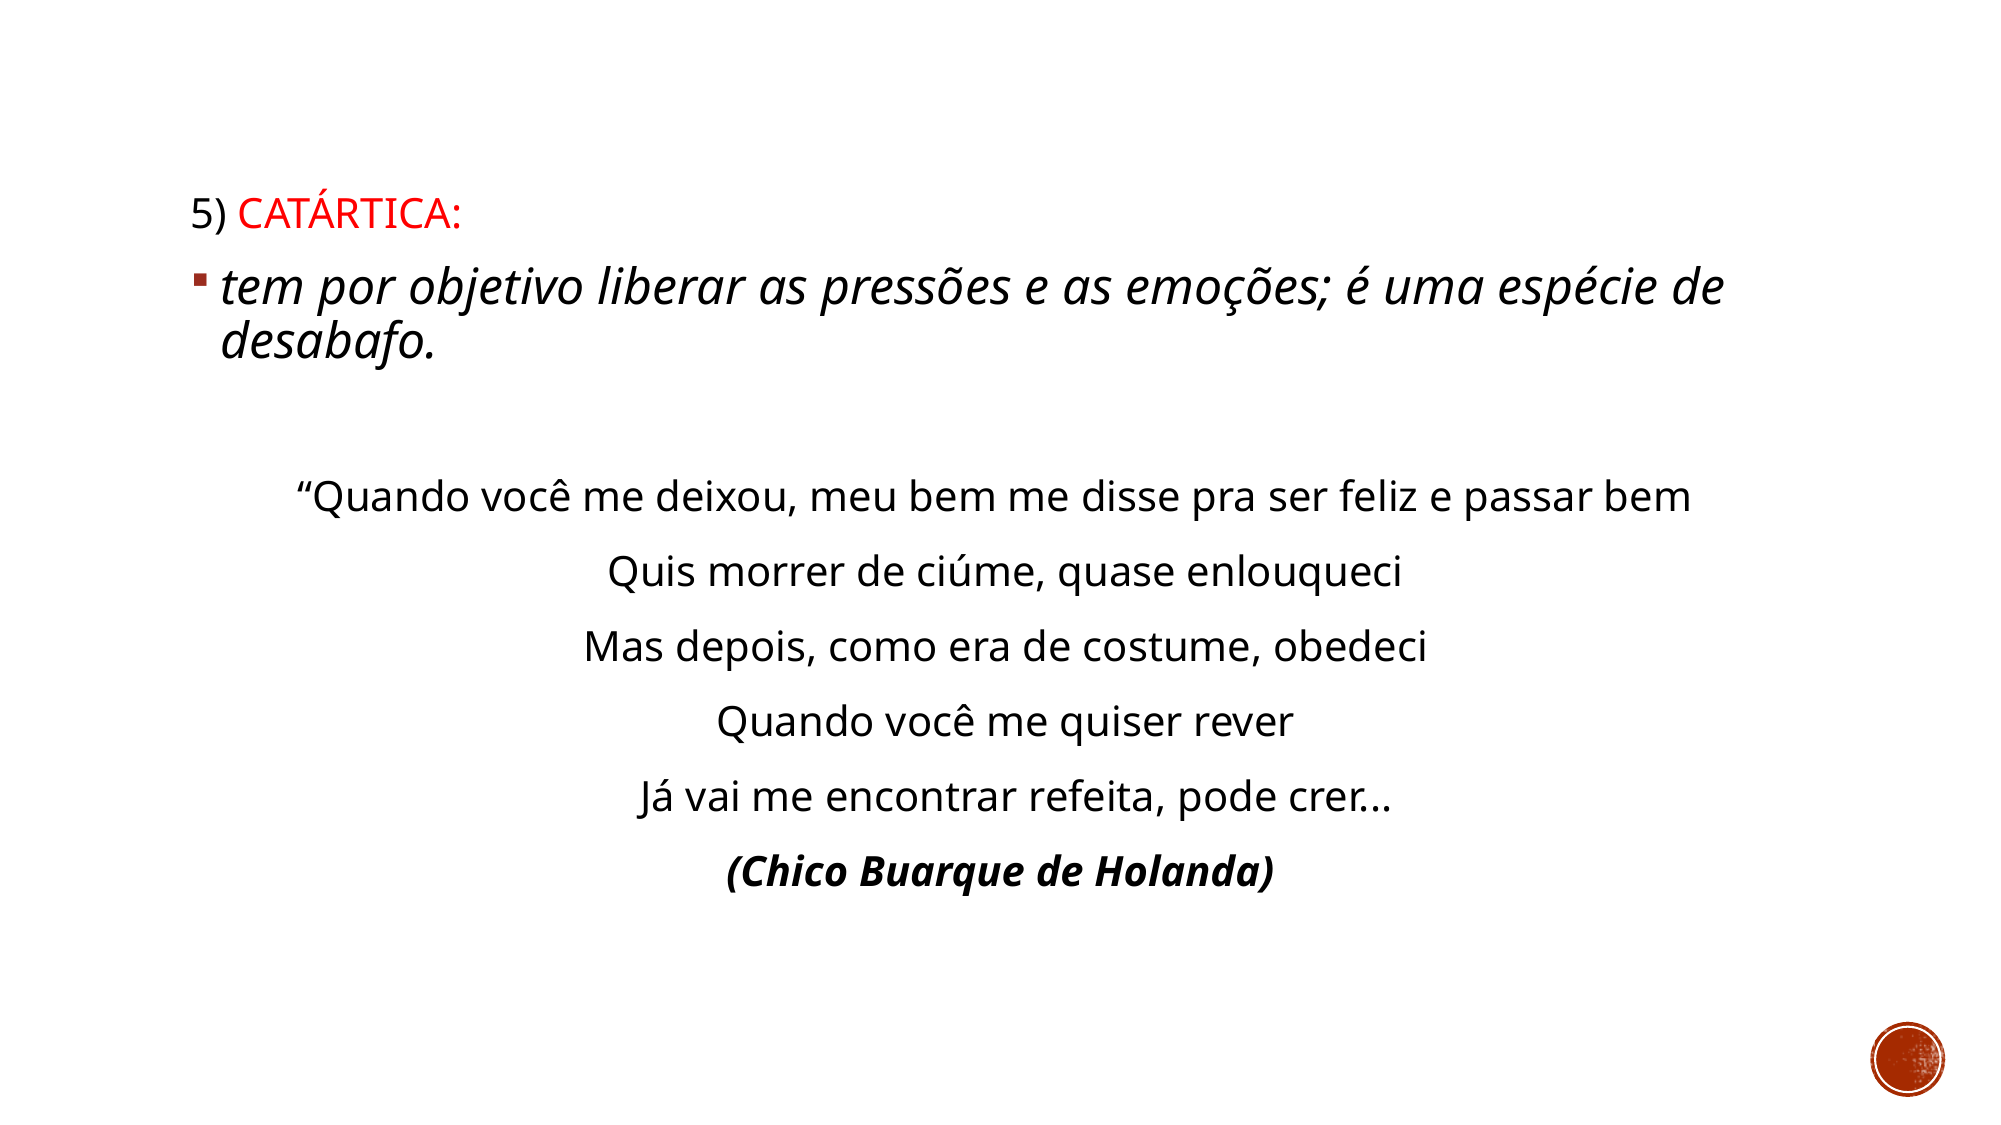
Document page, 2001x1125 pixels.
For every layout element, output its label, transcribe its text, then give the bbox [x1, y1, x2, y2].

list 5) CATÁRTICA: tem por objetivo liberar as pressões e as emoções; é uma espécie de desabafo. “Quando você me deixou, meu bem me disse pra ser feliz e passar bem Quis morrer de ciúme, quase enlouqueci Mas depois, como era de costume, obedeci Quando você me quiser rever Já vai me encontrar refeita, pode crer... (Chico Buarque de Holanda) [175, 179, 1826, 1013]
picture [1870, 1021, 1946, 1097]
